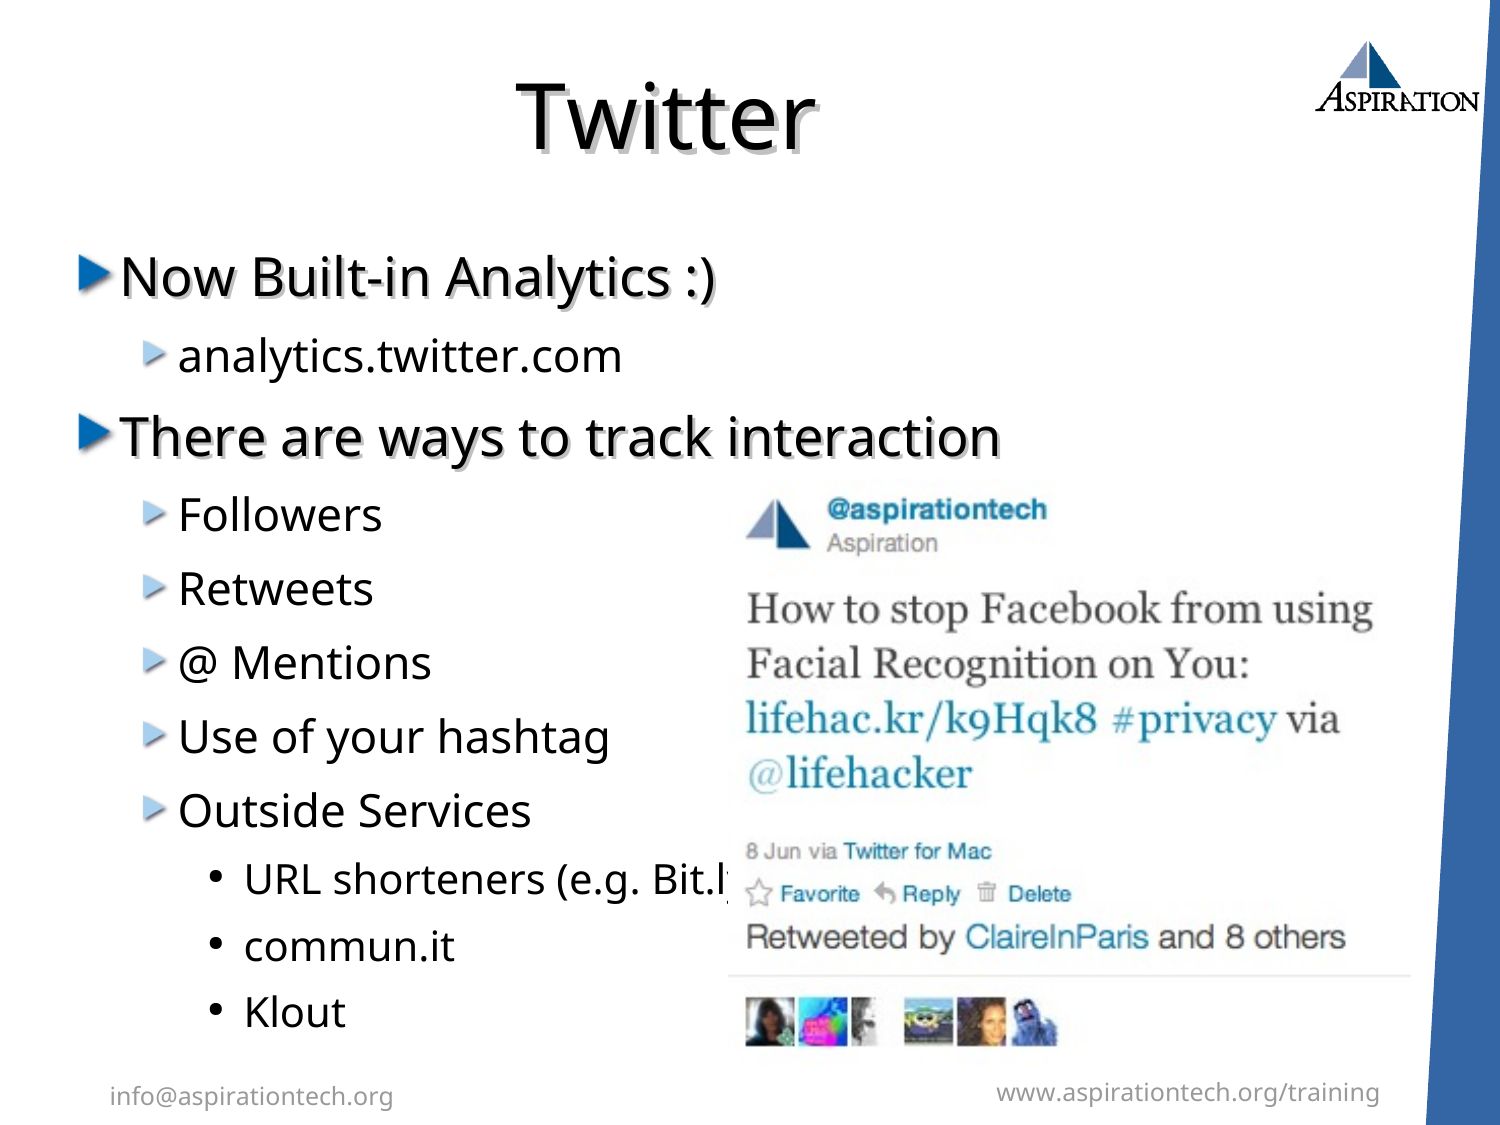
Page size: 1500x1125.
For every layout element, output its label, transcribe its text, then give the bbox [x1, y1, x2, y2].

title Twitter [49, 19, 1284, 206]
list Now Built-in Analytics :) analytics.twitter.com There are ways to track interaction Followers Retweets @ Mentions Use of your hashtag Outside Services URL shorteners (e.g. Bit.ly) commun.it Klout [19, 238, 1418, 892]
picture [728, 479, 1411, 1071]
picture [1315, 41, 1480, 120]
